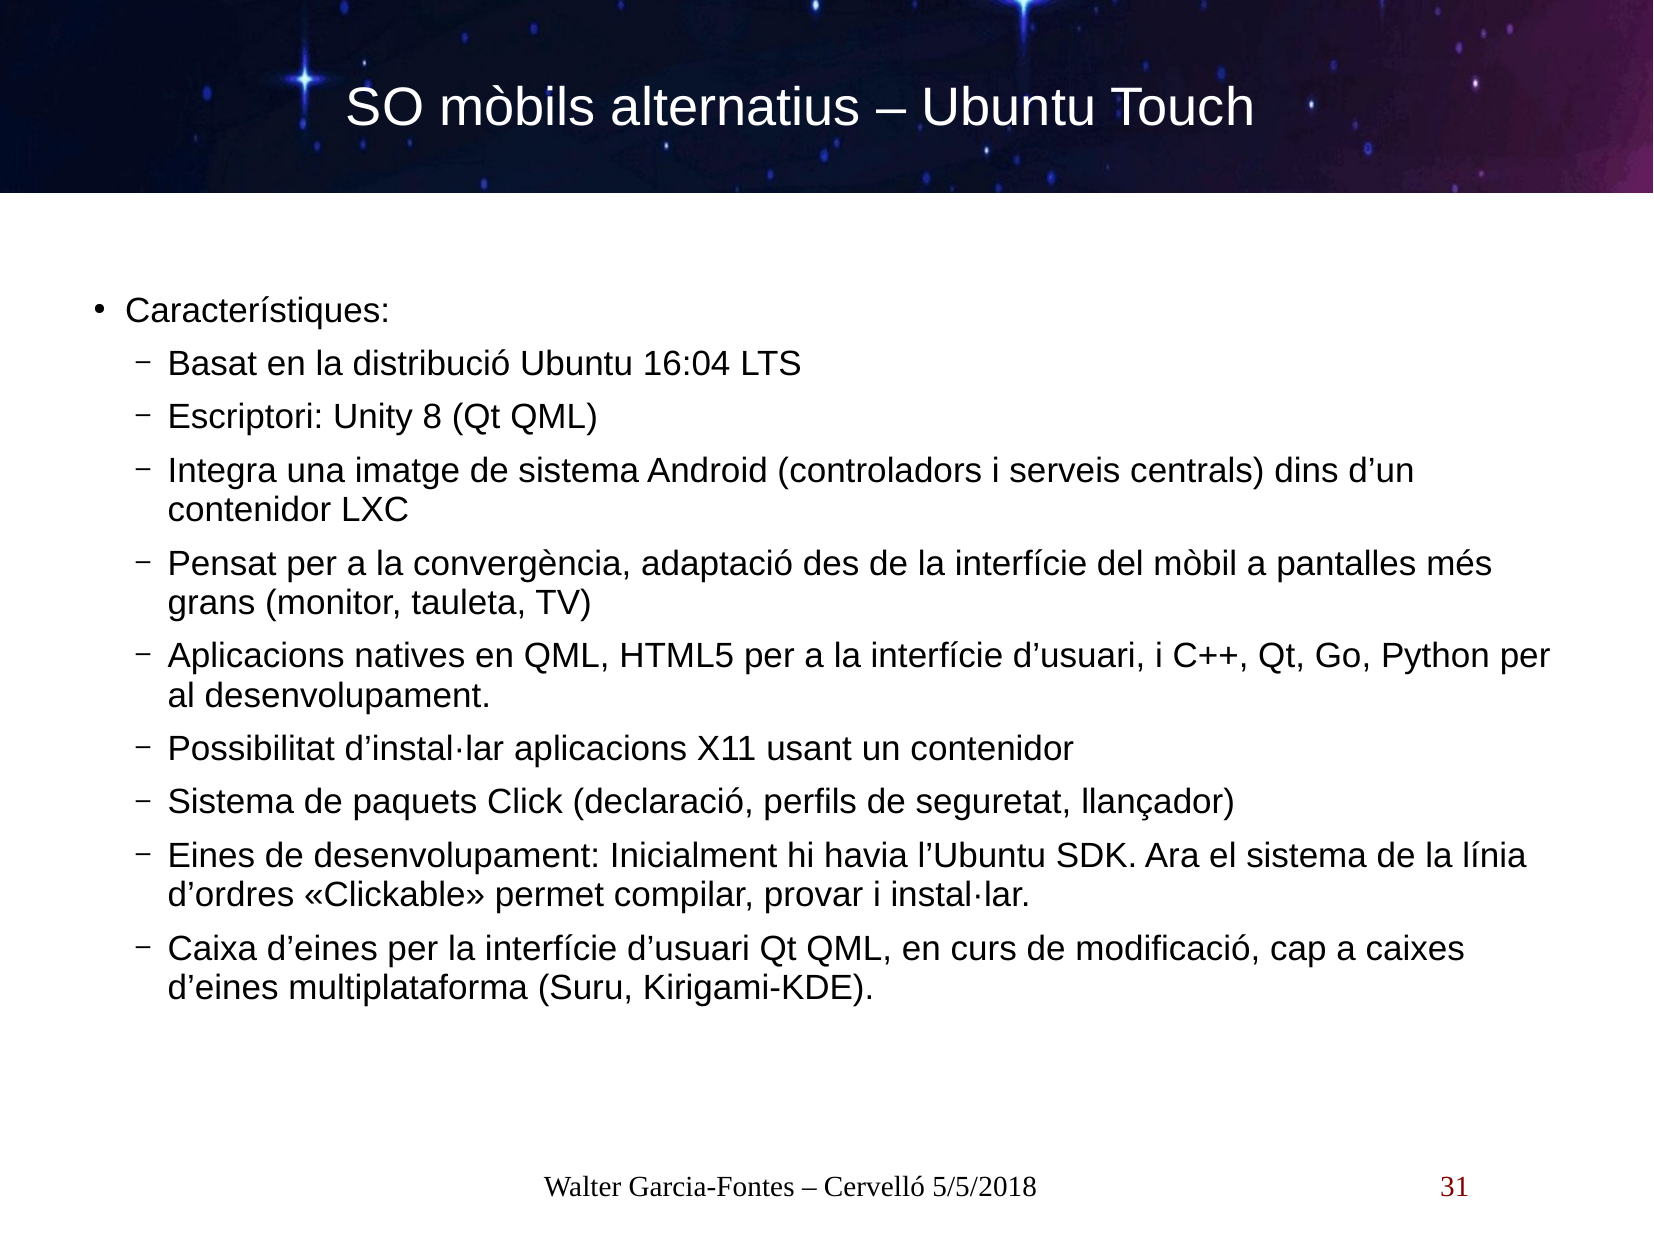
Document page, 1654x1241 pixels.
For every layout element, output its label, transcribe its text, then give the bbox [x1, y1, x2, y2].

title SO mòbils alternatius – Ubuntu Touch [57, 2, 1546, 211]
picture [0, 0, 1653, 193]
list Característiques: Basat en la distribució Ubuntu 16:04 LTS Escriptori: Unity 8 (Qt QML) Integra una imatge de sistema Android (controladors i serveis centrals) dins d’un contenidor LXC Pensat per a la convergència, adaptació des de la interfície del mòbil a pantalles més grans (monitor, tauleta, TV) Aplicacions natives en QML, HTML5 per a la interfície d’usuari, i C++, Qt, Go, Python per al desenvolupament. Possibilitat d’instal·lar aplicacions X11 usant un contenidor Sistema de paquets Click (declaració, perfils de seguretat, llançador) Eines de desenvolupament: Inicialment hi havia l’Ubuntu SDK. Ara el sistema de la línia d’ordres «Clickable» permet compilar, provar i instal·lar. Caixa d’eines per la interfície d’usuari Qt QML, en curs de modificació, cap a caixes d’eines multiplataforma (Suru, Kirigami-KDE). [82, 290, 1571, 1010]
